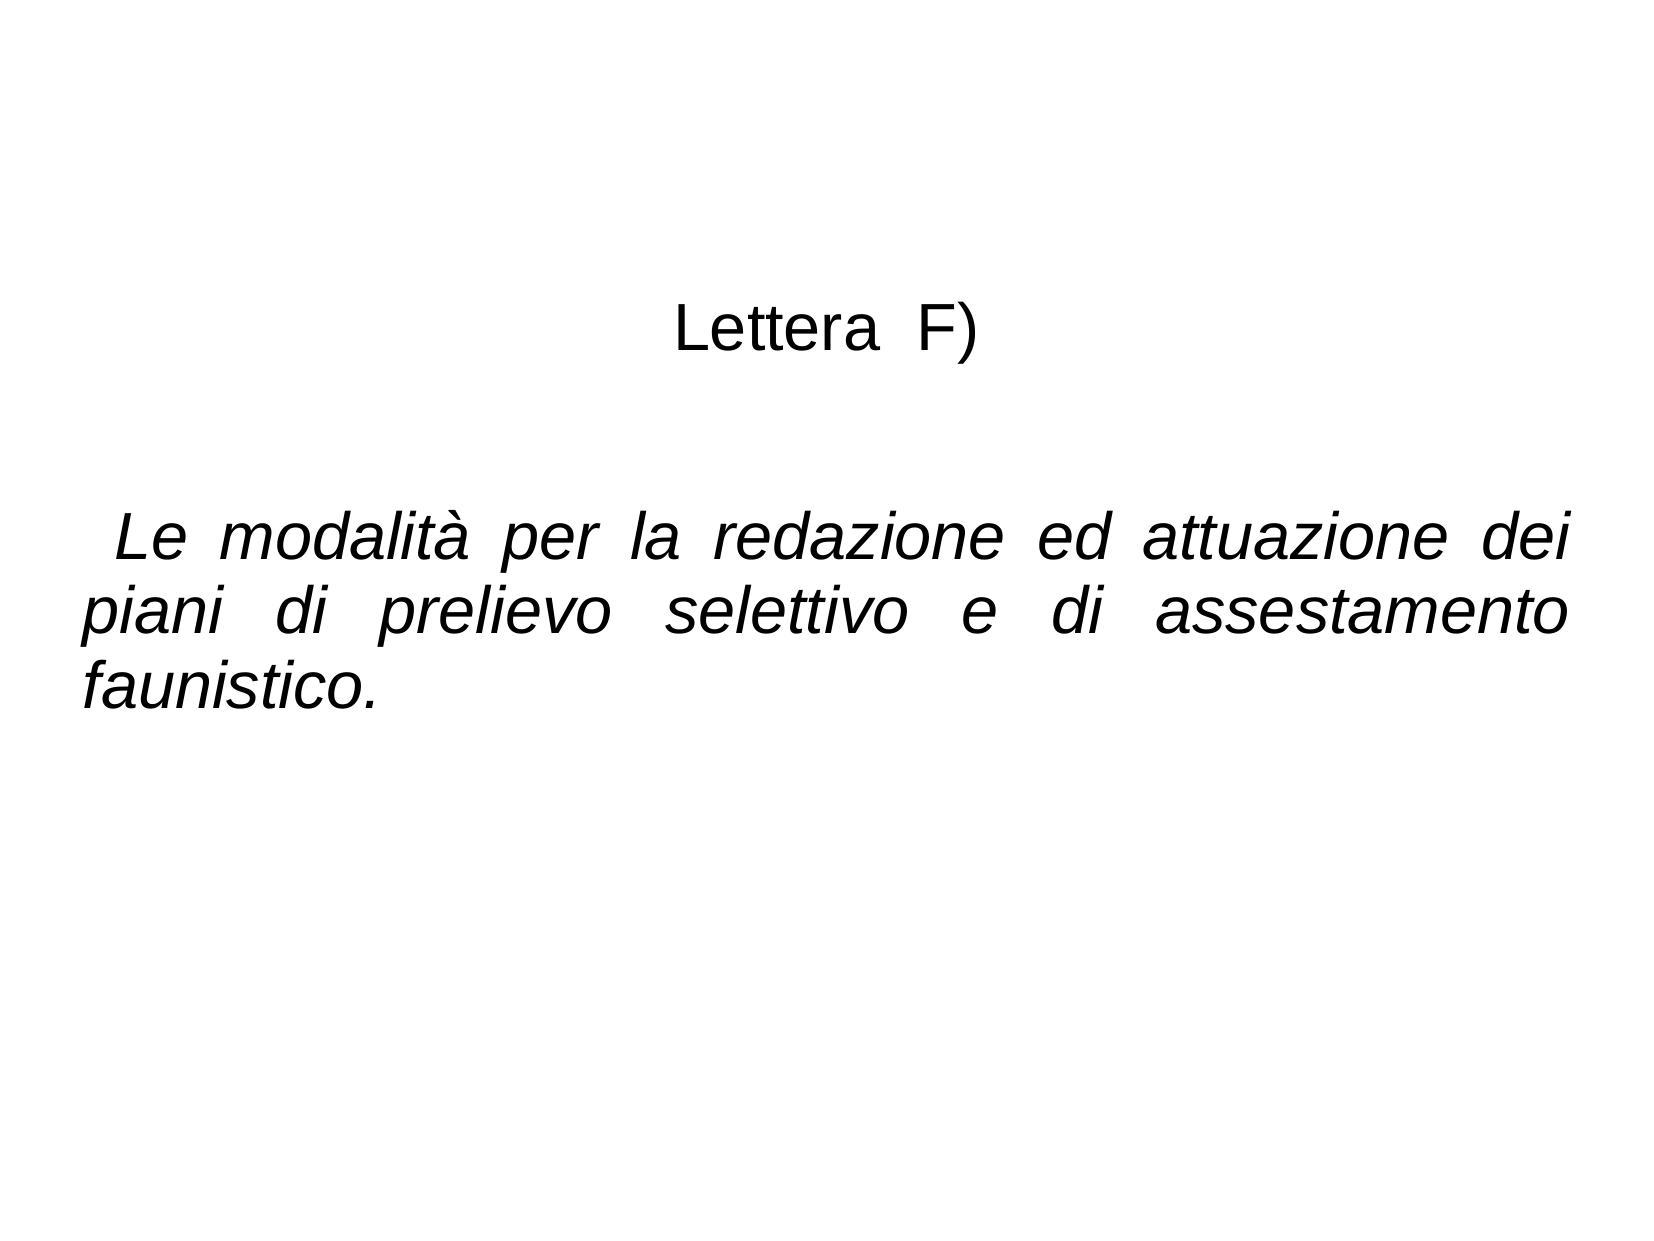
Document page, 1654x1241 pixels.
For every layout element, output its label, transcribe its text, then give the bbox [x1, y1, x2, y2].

list Lettera F) Le modalità per la redazione ed attuazione dei piani di prelievo selettivo e di assestamento faunistico. [82, 290, 1571, 1109]
